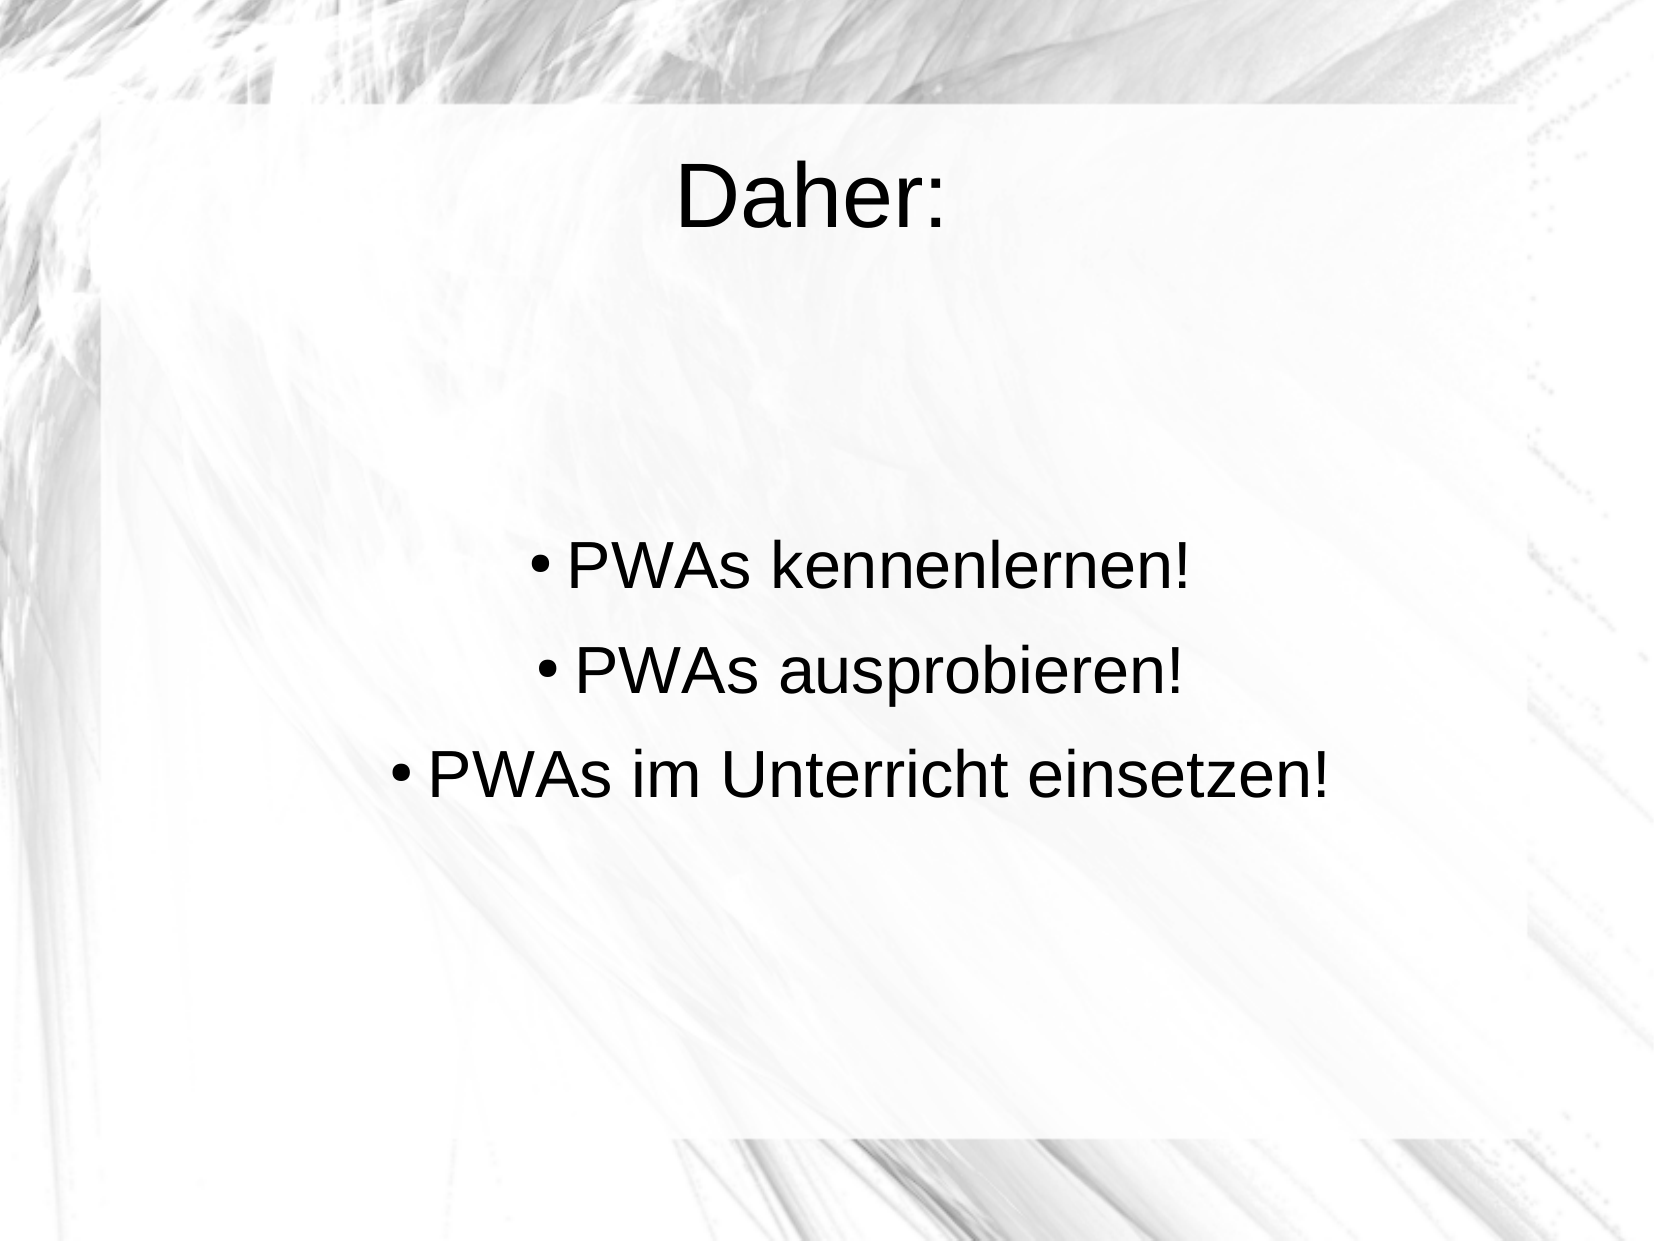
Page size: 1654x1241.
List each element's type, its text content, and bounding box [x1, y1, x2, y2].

picture [0, 0, 1654, 1241]
title Daher: [118, 112, 1506, 281]
list PWAs kennenlernen! PWAs ausprobieren! PWAs im Unterricht einsetzen! [118, 319, 1571, 1040]
